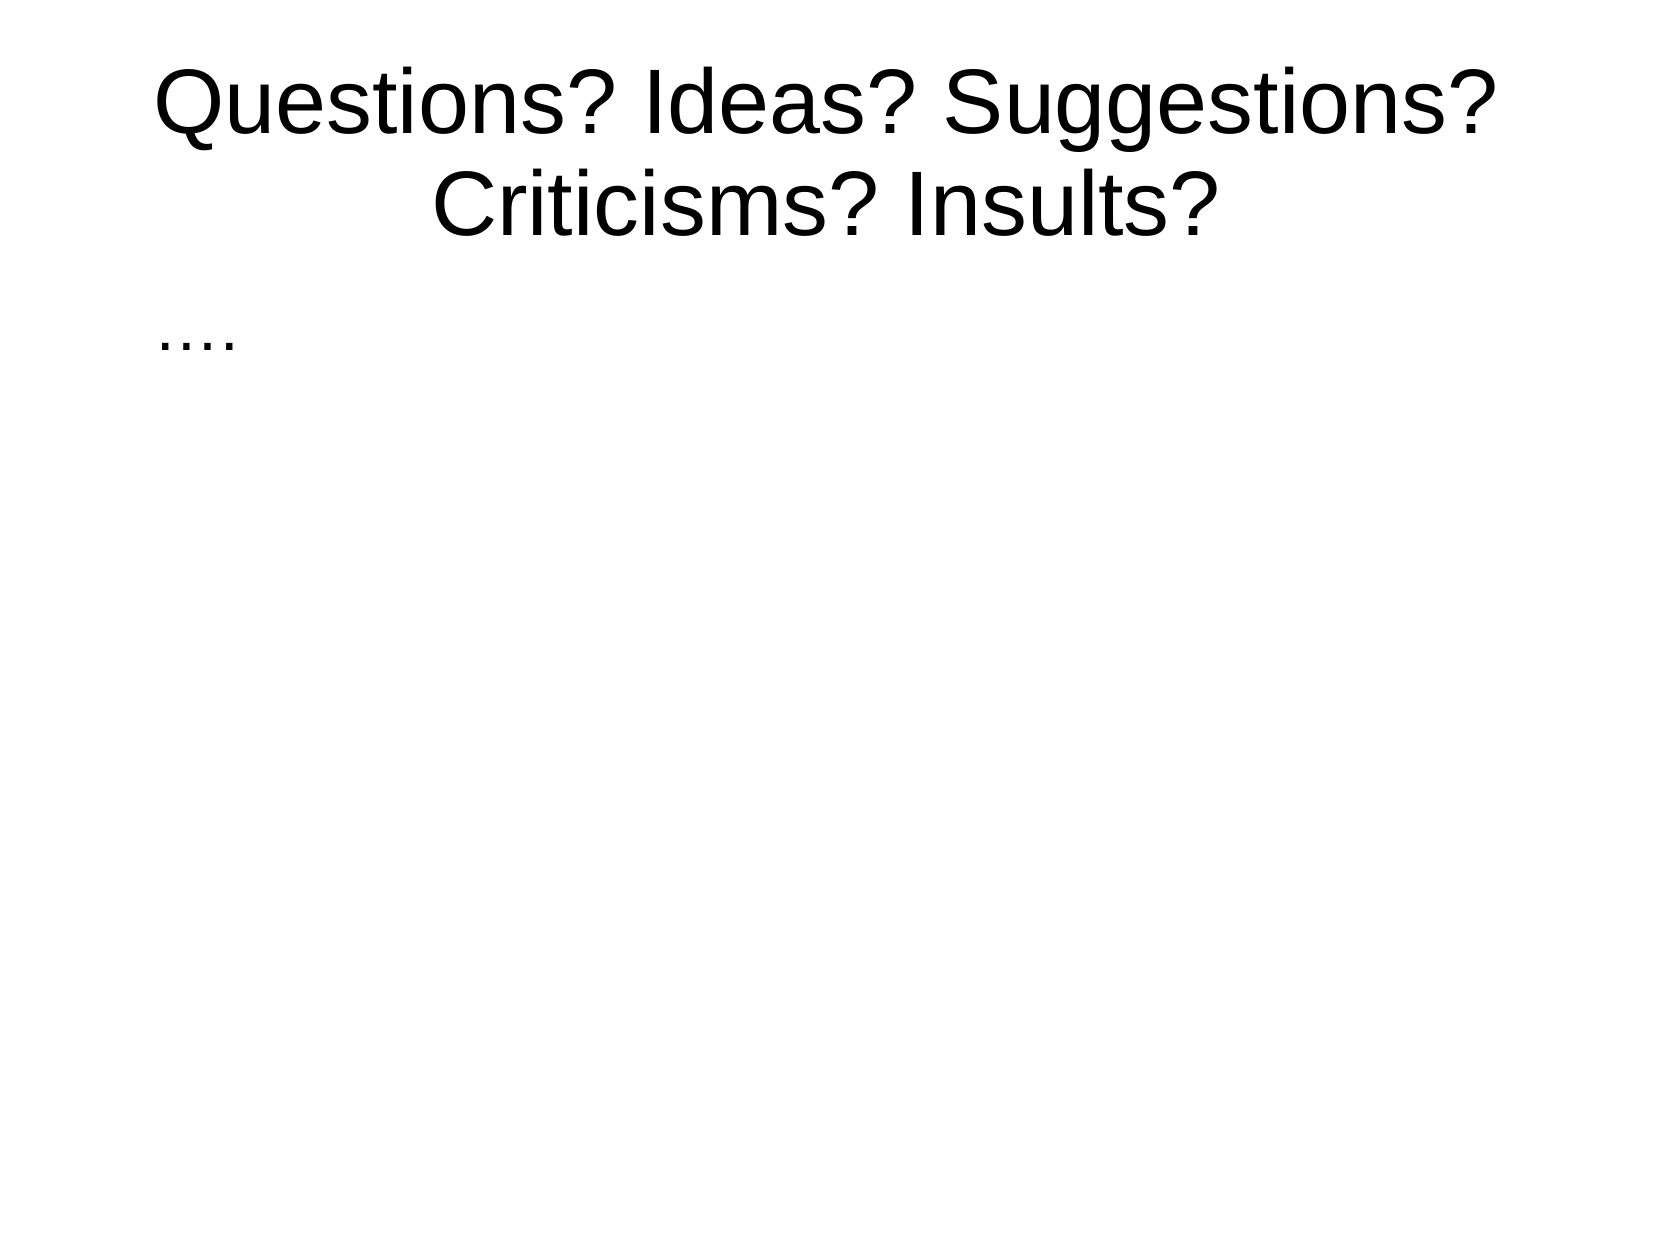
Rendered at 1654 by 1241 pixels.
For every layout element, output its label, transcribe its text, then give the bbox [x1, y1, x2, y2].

list …. [82, 290, 1571, 1010]
title Questions? Ideas? Suggestions?Criticisms? Insults? [82, 49, 1571, 257]
